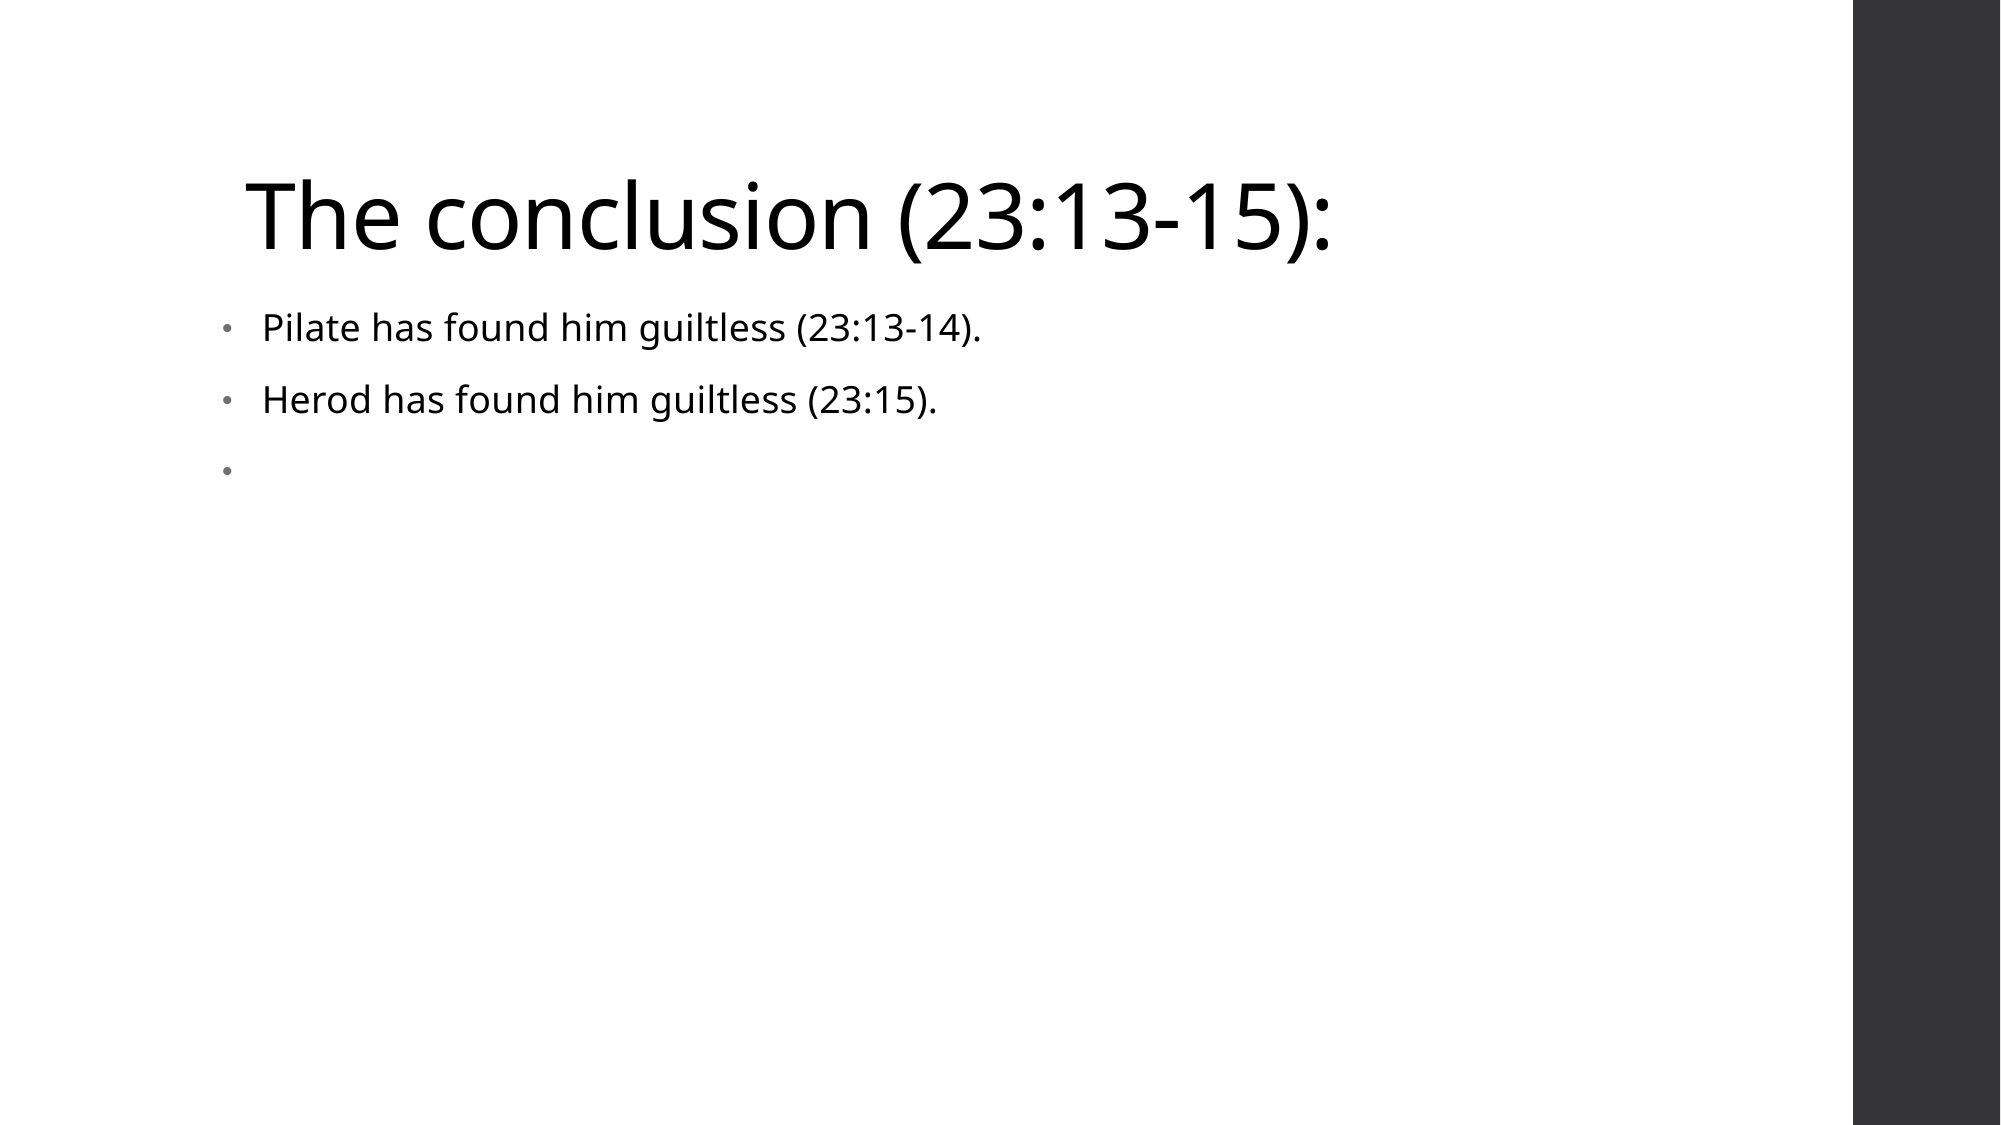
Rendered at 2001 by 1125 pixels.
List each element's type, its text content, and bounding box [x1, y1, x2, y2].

title The conclusion (23:13-15): [206, 60, 1797, 278]
list Pilate has found him guiltless (23:13-14). Herod has found him guiltless (23:15). [206, 299, 1617, 1014]
